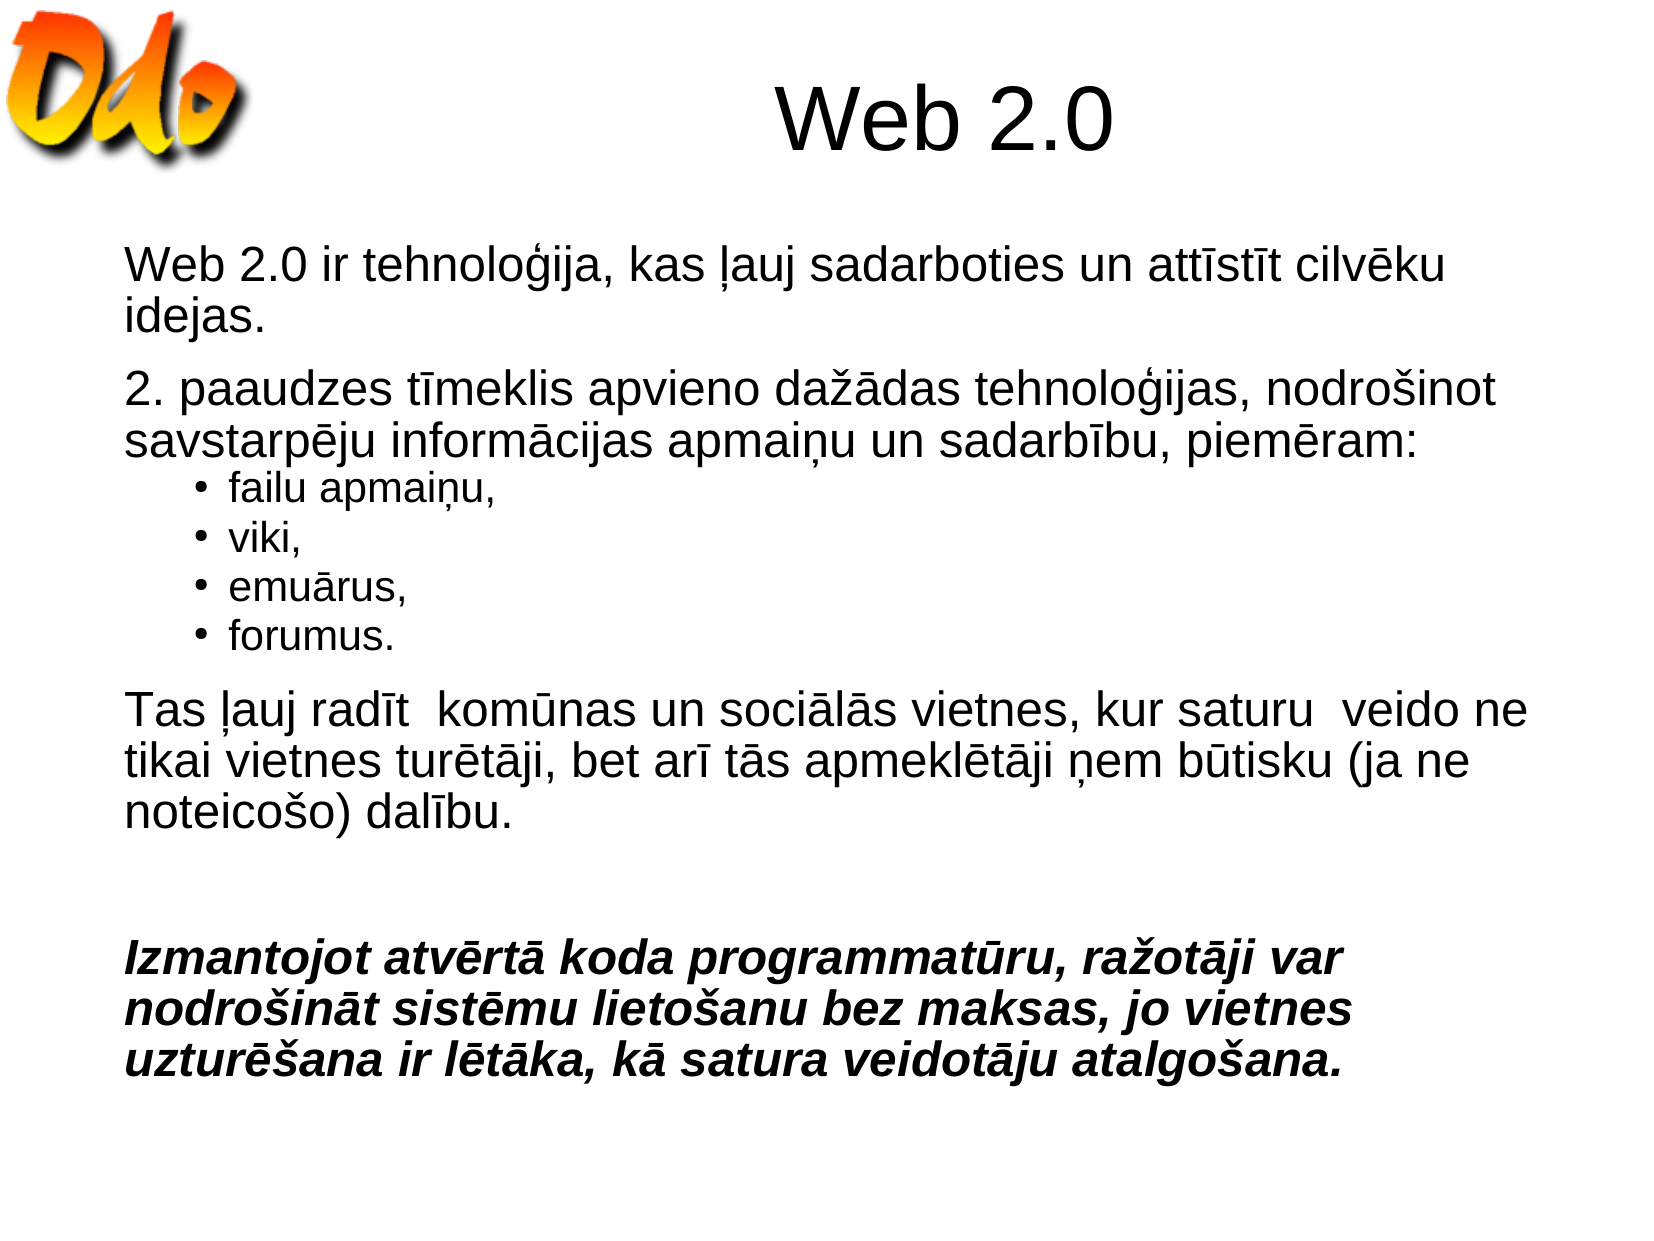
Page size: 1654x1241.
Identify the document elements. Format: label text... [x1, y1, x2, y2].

list Web 2.0 ir tehnoloģija, kas ļauj sadarboties un attīstīt cilvēku idejas. 2. paaudzes tīmeklis apvieno dažādas tehnoloģijas, nodrošinot savstarpēju informācijas apmaiņu un sadarbību, piemēram: failu apmaiņu, viki, emuārus, forumus. Tas ļauj radīt komūnas un sociālās vietnes, kur saturu veido ne tikai vietnes turētāji, bet arī tās apmeklētāji ņem būtisku (ja ne noteicošo) dalību. Izmantojot atvērtā koda programmatūru, ražotāji var nodrošināt sistēmu lietošanu bez maksas, jo vietnes uzturēšana ir lētāka, kā satura veidotāju atalgošana. [82, 236, 1569, 1107]
picture [5, 6, 263, 178]
title Web 2.0 [236, 70, 1654, 174]
